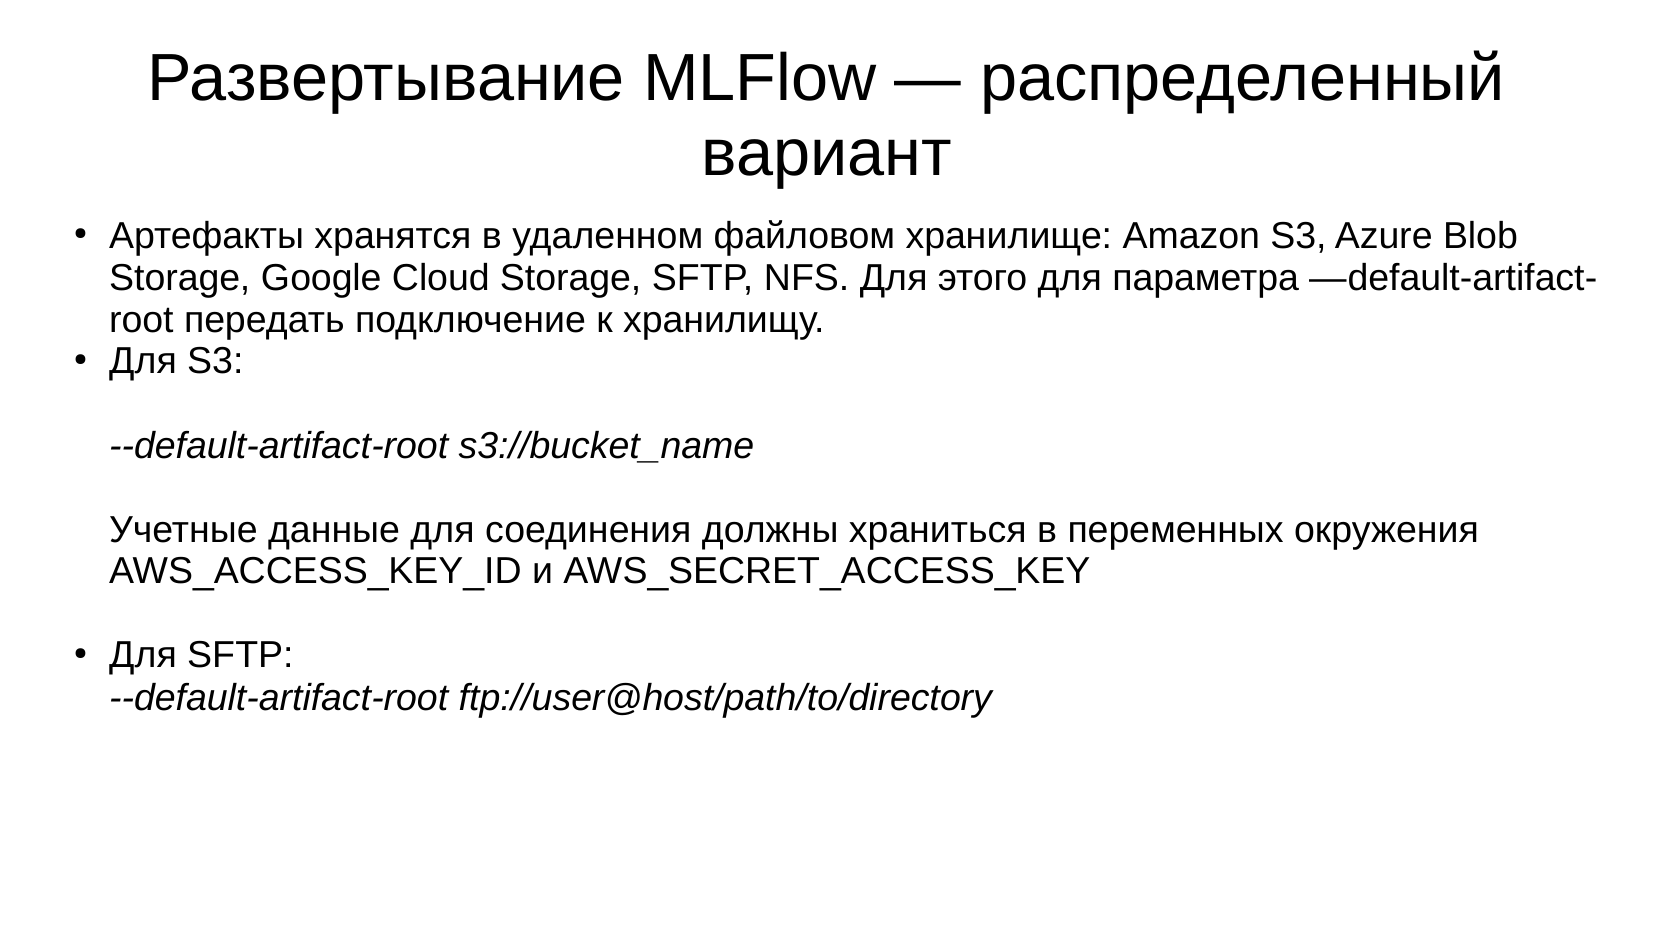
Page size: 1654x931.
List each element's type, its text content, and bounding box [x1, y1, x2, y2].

title Развертывание MLFlow — распределенный вариант [82, 12, 1571, 218]
text_box Артефакты хранятся в удаленном файловом хранилище: Amazon S3, Azure Blob Storage, Google Cloud Storage, SFTP, NFS. Для этого для параметра —default-artifact-root передать подключение к хранилищу. Для S3: --default-artifact-root s3://bucket_name Учетные данные для соединения должны храниться в переменных окружения AWS_ACCESS_KEY_ID и AWS_SECRET_ACCESS_KEY Для SFTP: --default-artifact-root ftp://user@host/path/to/directory [59, 206, 1625, 726]
